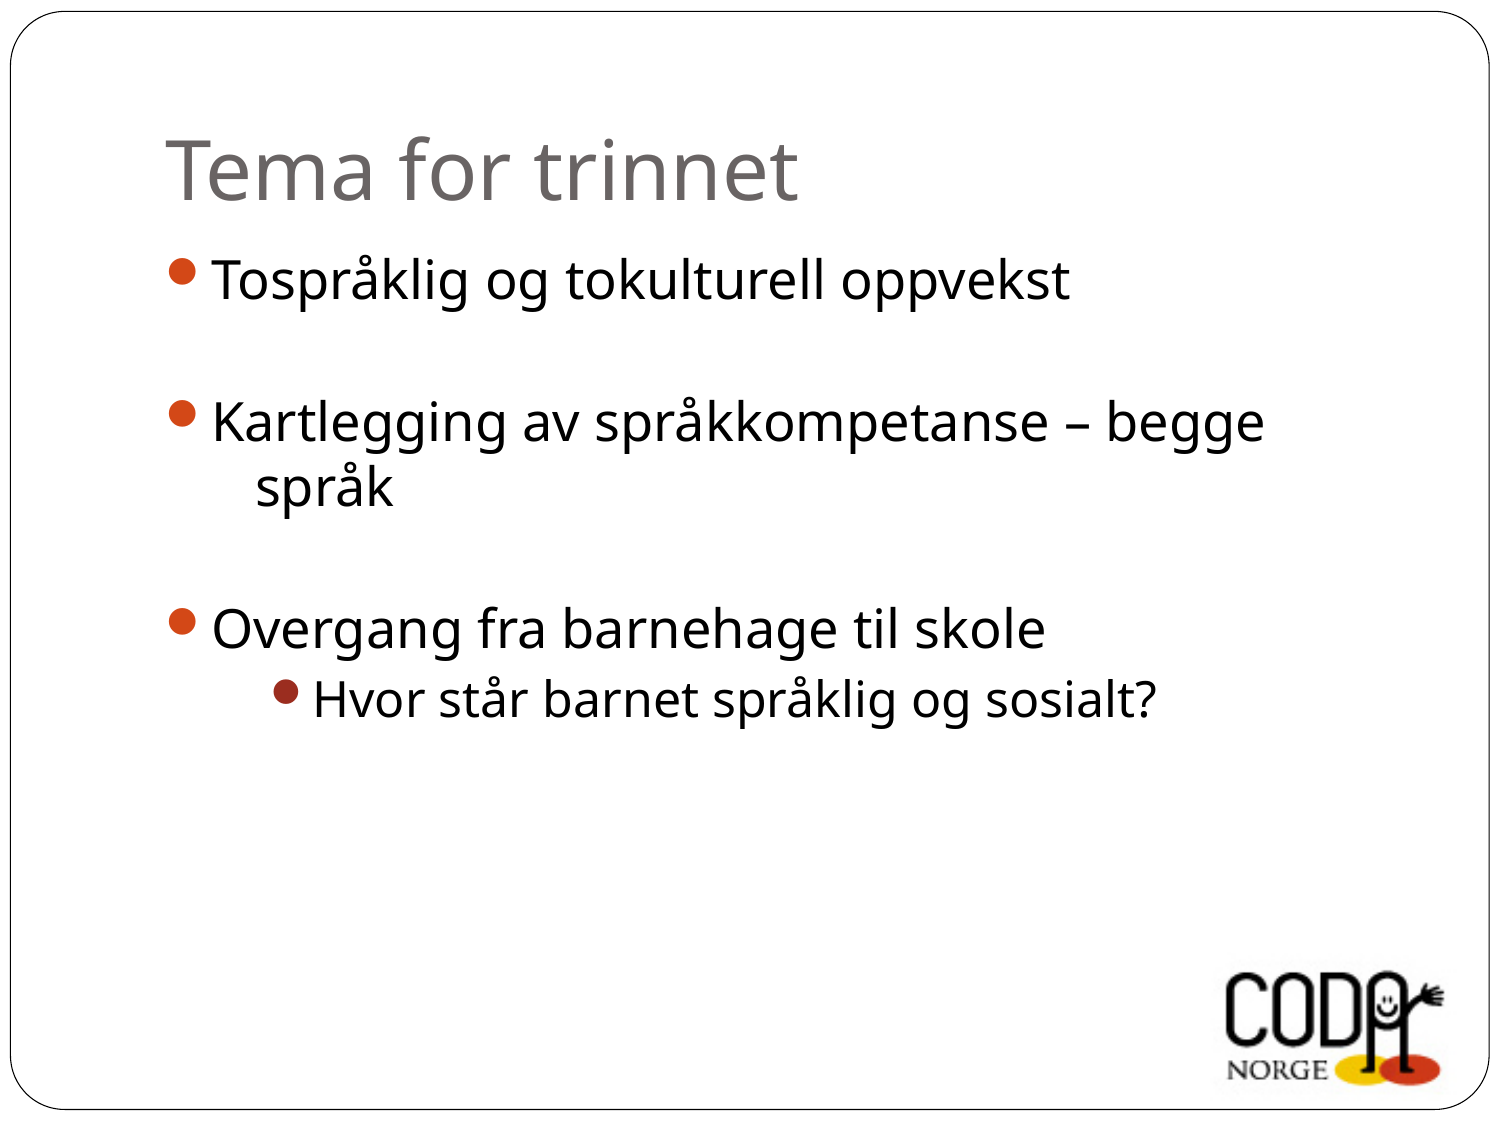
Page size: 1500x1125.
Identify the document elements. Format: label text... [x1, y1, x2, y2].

picture [1210, 952, 1457, 1101]
list Tospråklig og tokulturell oppvekst Kartlegging av språkkompetanse – begge språk Overgang fra barnehage til skole Hvor står barnet språklig og sosialt? [150, 237, 1426, 988]
title Tema for trinnet [150, 45, 1426, 233]
